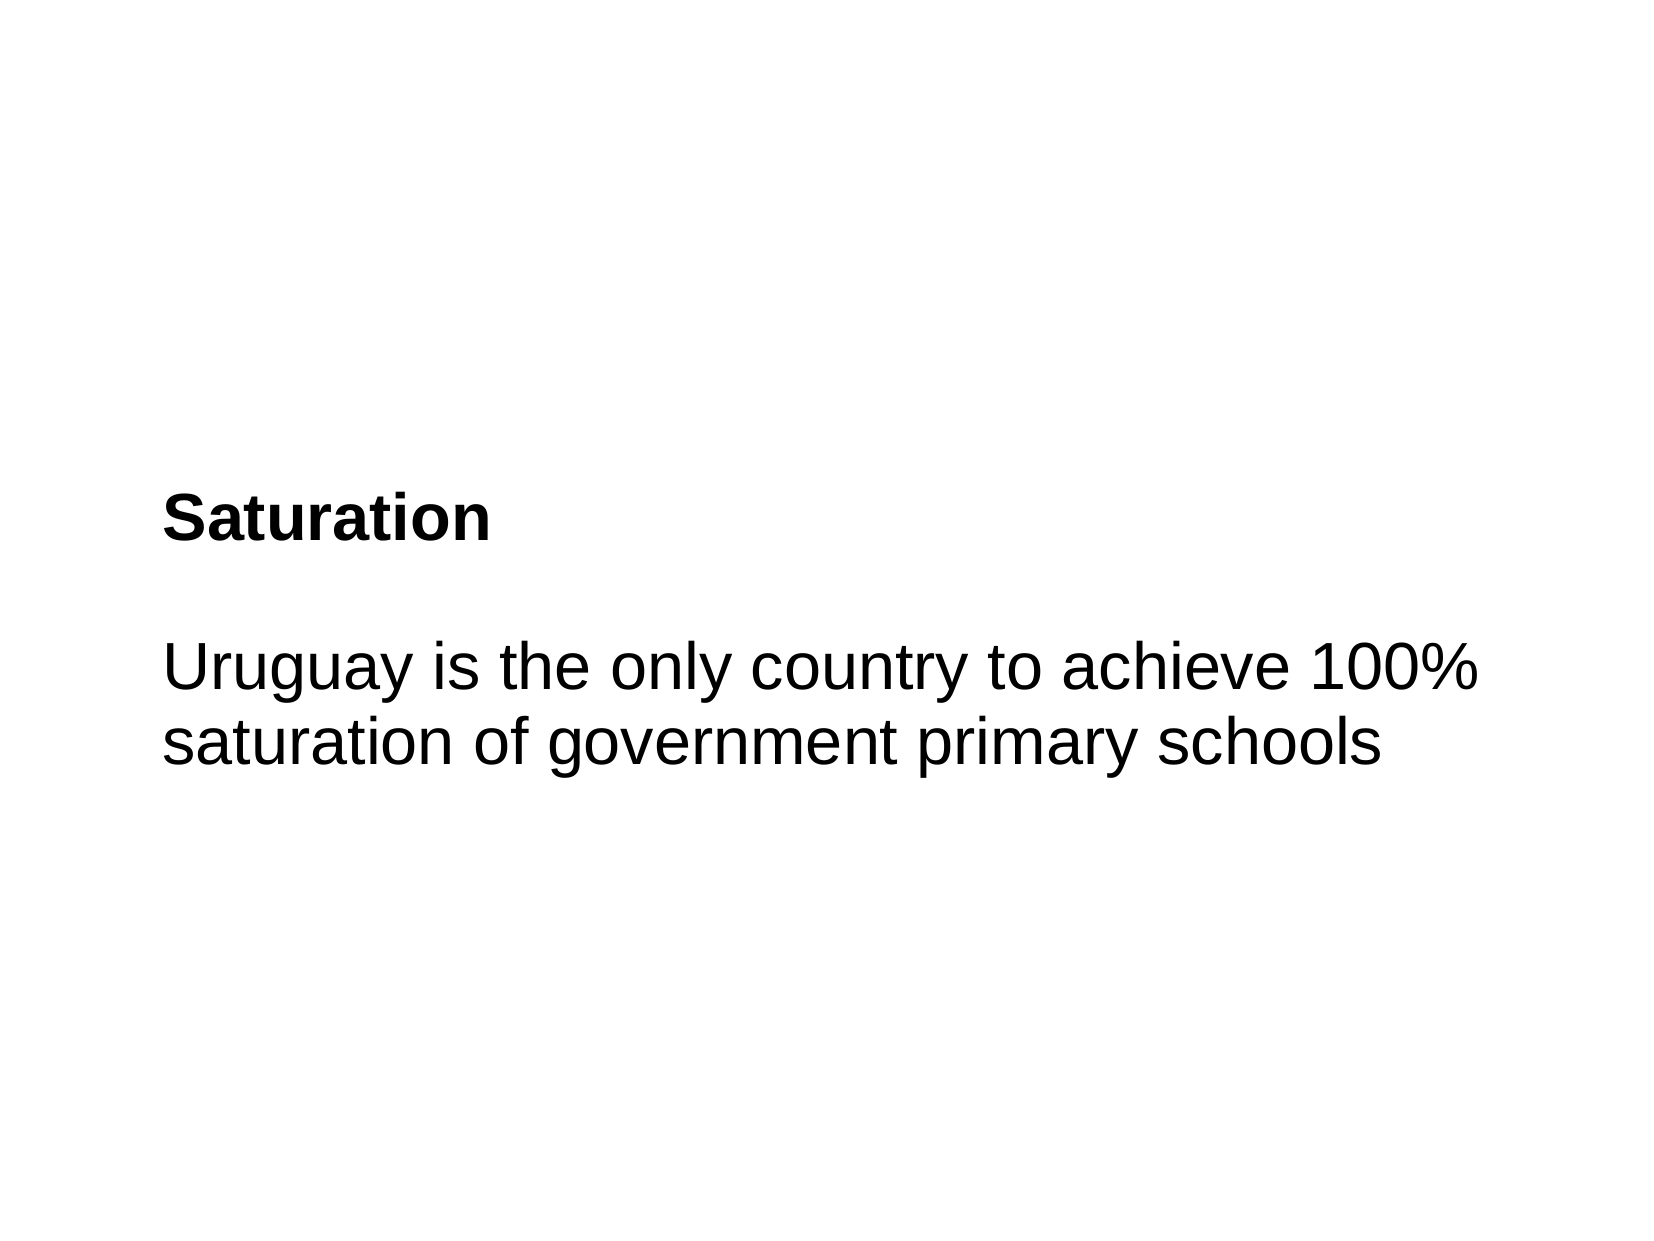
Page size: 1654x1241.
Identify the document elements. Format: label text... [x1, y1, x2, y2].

text_box Saturation Uruguay is the only country to achieve 100% saturation of government primary schools [147, 472, 1536, 787]
